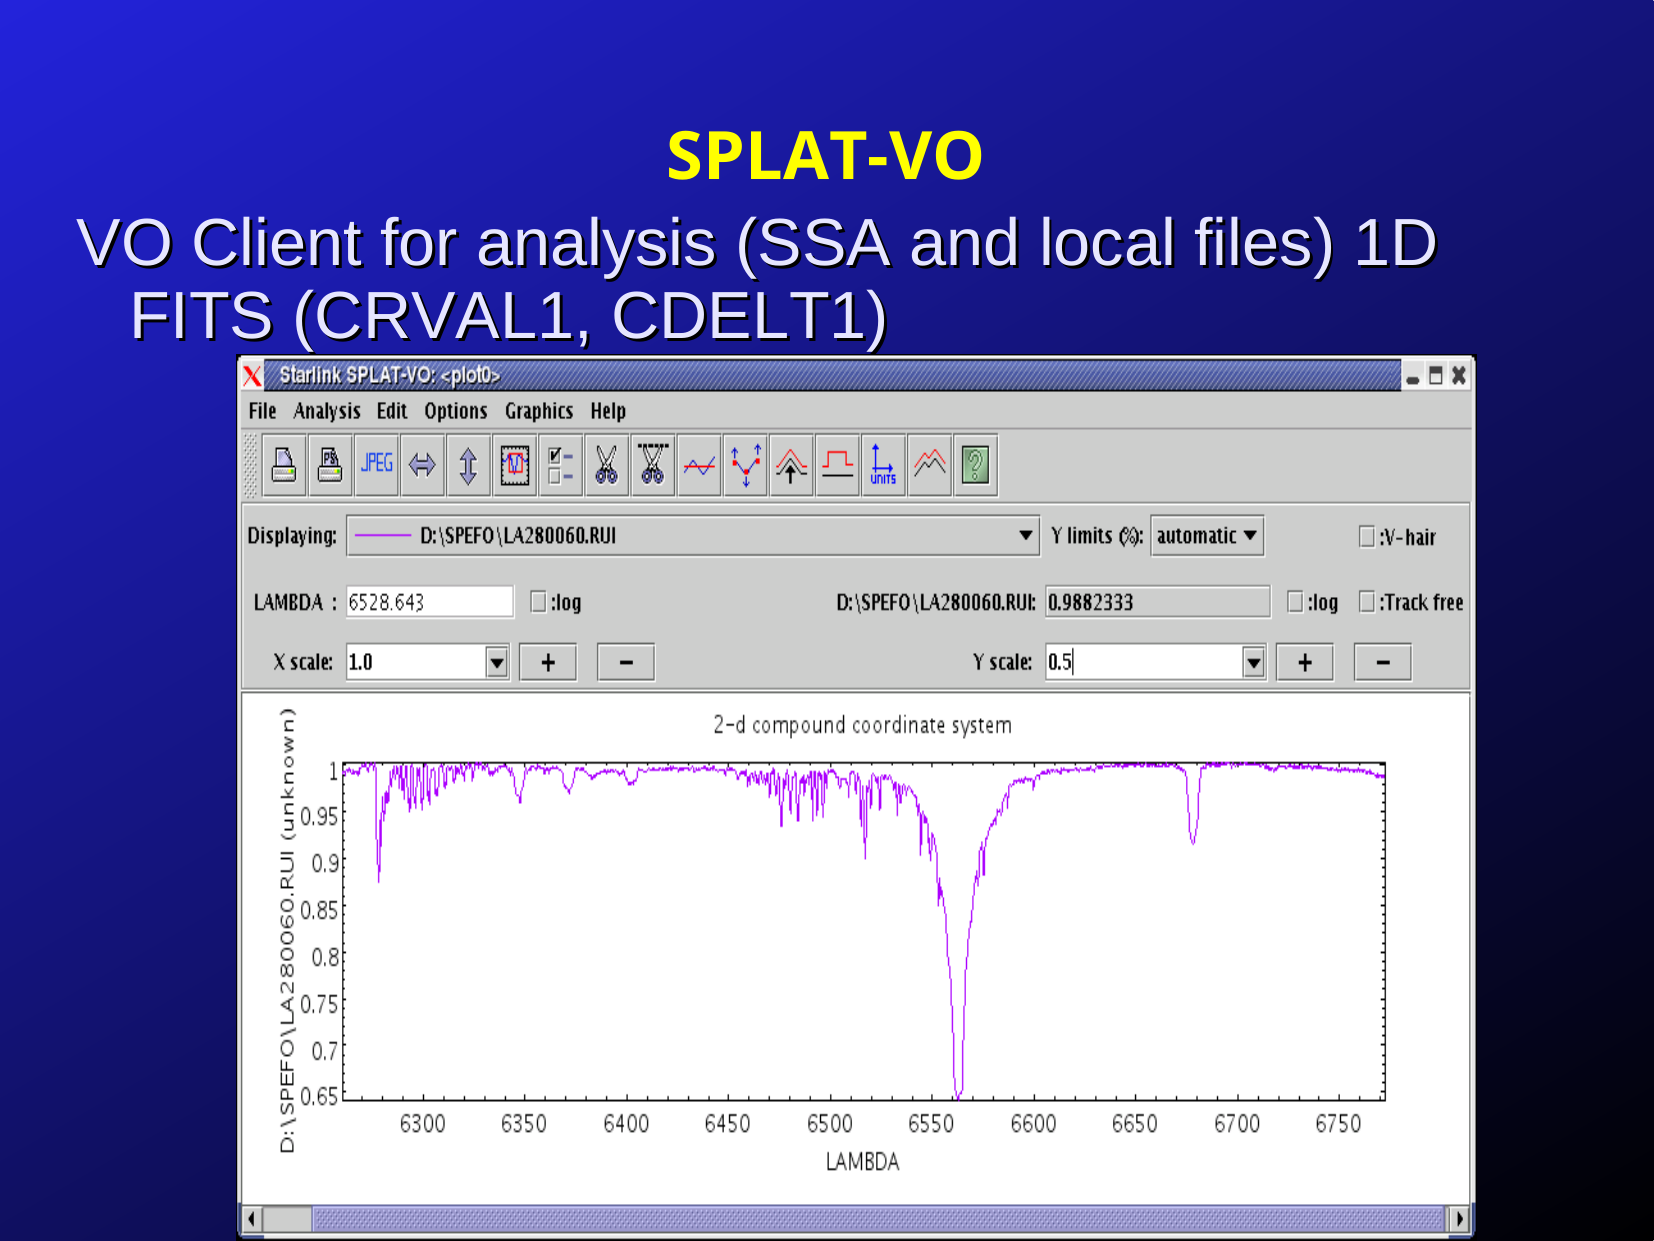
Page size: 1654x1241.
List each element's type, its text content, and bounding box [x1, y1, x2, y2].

picture [236, 385, 1477, 1241]
text_box VO Client for analysis (SSA and local files) 1D FITS (CRVAL1, CDELT1) [59, 206, 1548, 385]
text_box SPLAT-VO [82, 49, 1571, 257]
